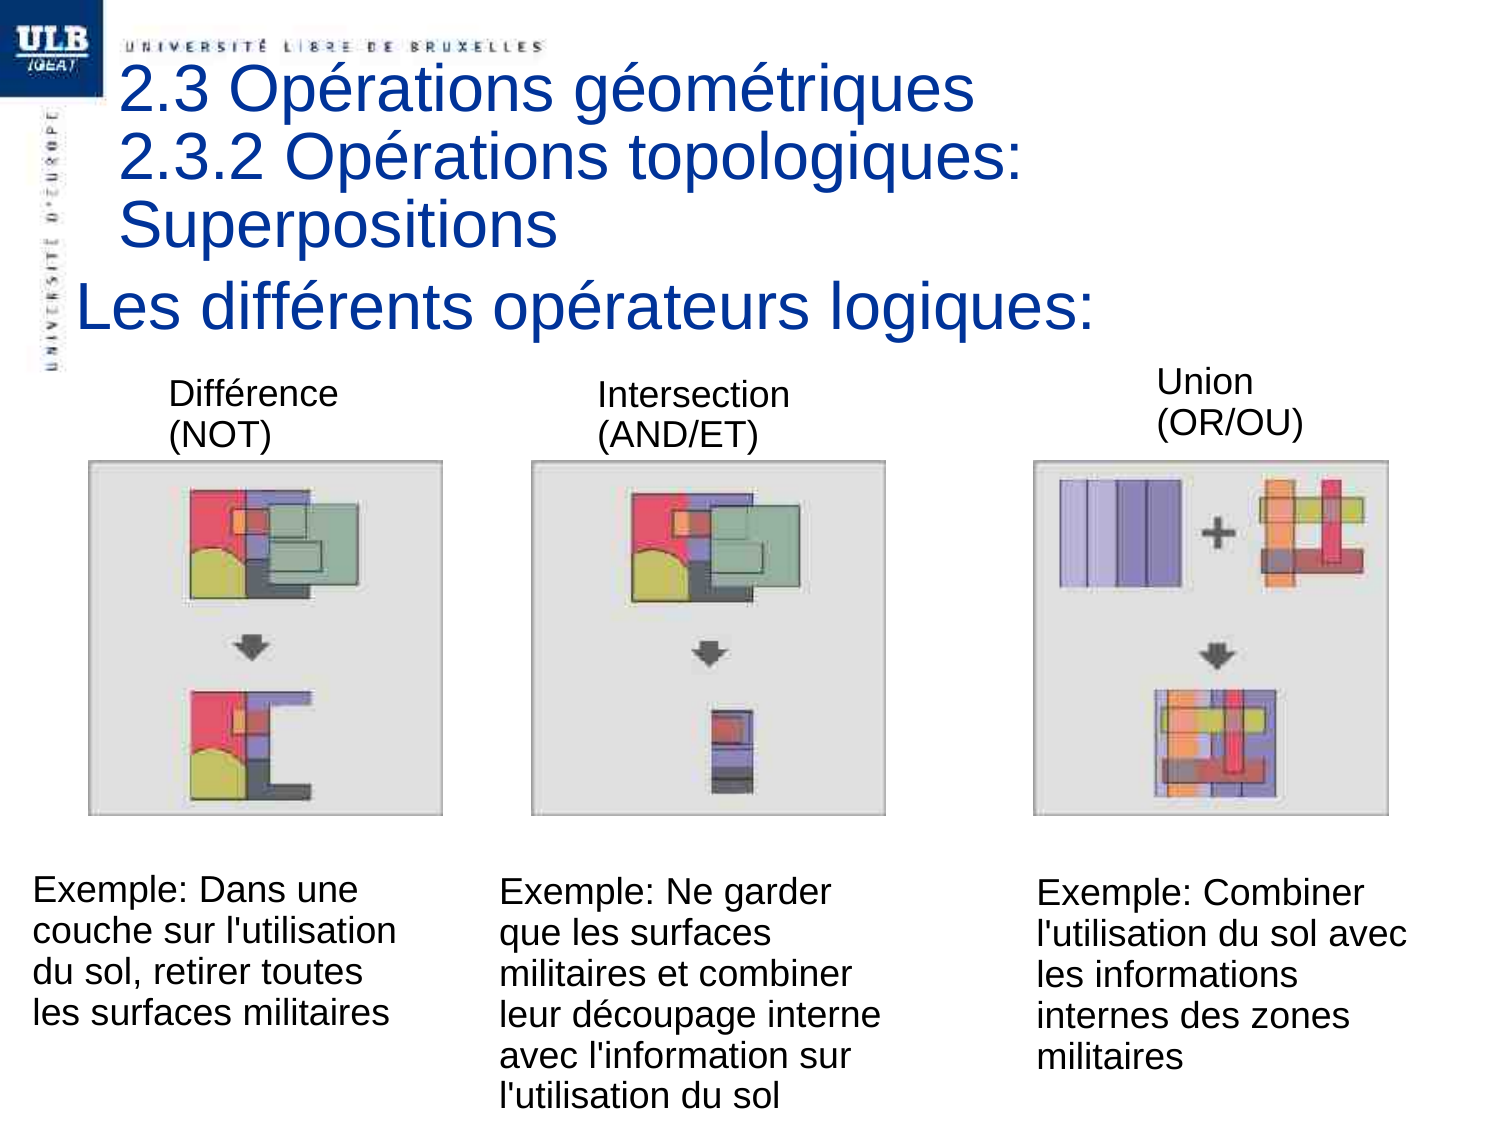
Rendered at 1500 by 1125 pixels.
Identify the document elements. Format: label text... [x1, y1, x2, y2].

text_box Les différents opérateurs logiques: [75, 265, 1425, 379]
picture [0, 0, 1500, 1125]
text_box Exemple: Dans une couche sur l'utilisation du sol, retirer toutes les surfaces militaires [17, 862, 470, 1042]
text_box Exemple: Combiner l'utilisation du sol avec les informations internes des zones militaires [1021, 865, 1482, 1086]
text_box Différence (NOT)‏ [153, 366, 379, 465]
text_box 2.3 Opérations géométriques 2.3.2 Opérations topologiques: Superpositions [118, 48, 1426, 260]
text_box Intersection (AND/ET)‏ [582, 366, 835, 466]
text_box Union (OR/OU)‏ [1141, 354, 1327, 454]
text_box Exemple: Ne garder que les surfaces militaires et combiner leur découpage interne avec l'information sur l'utilisation du sol [484, 864, 953, 1125]
